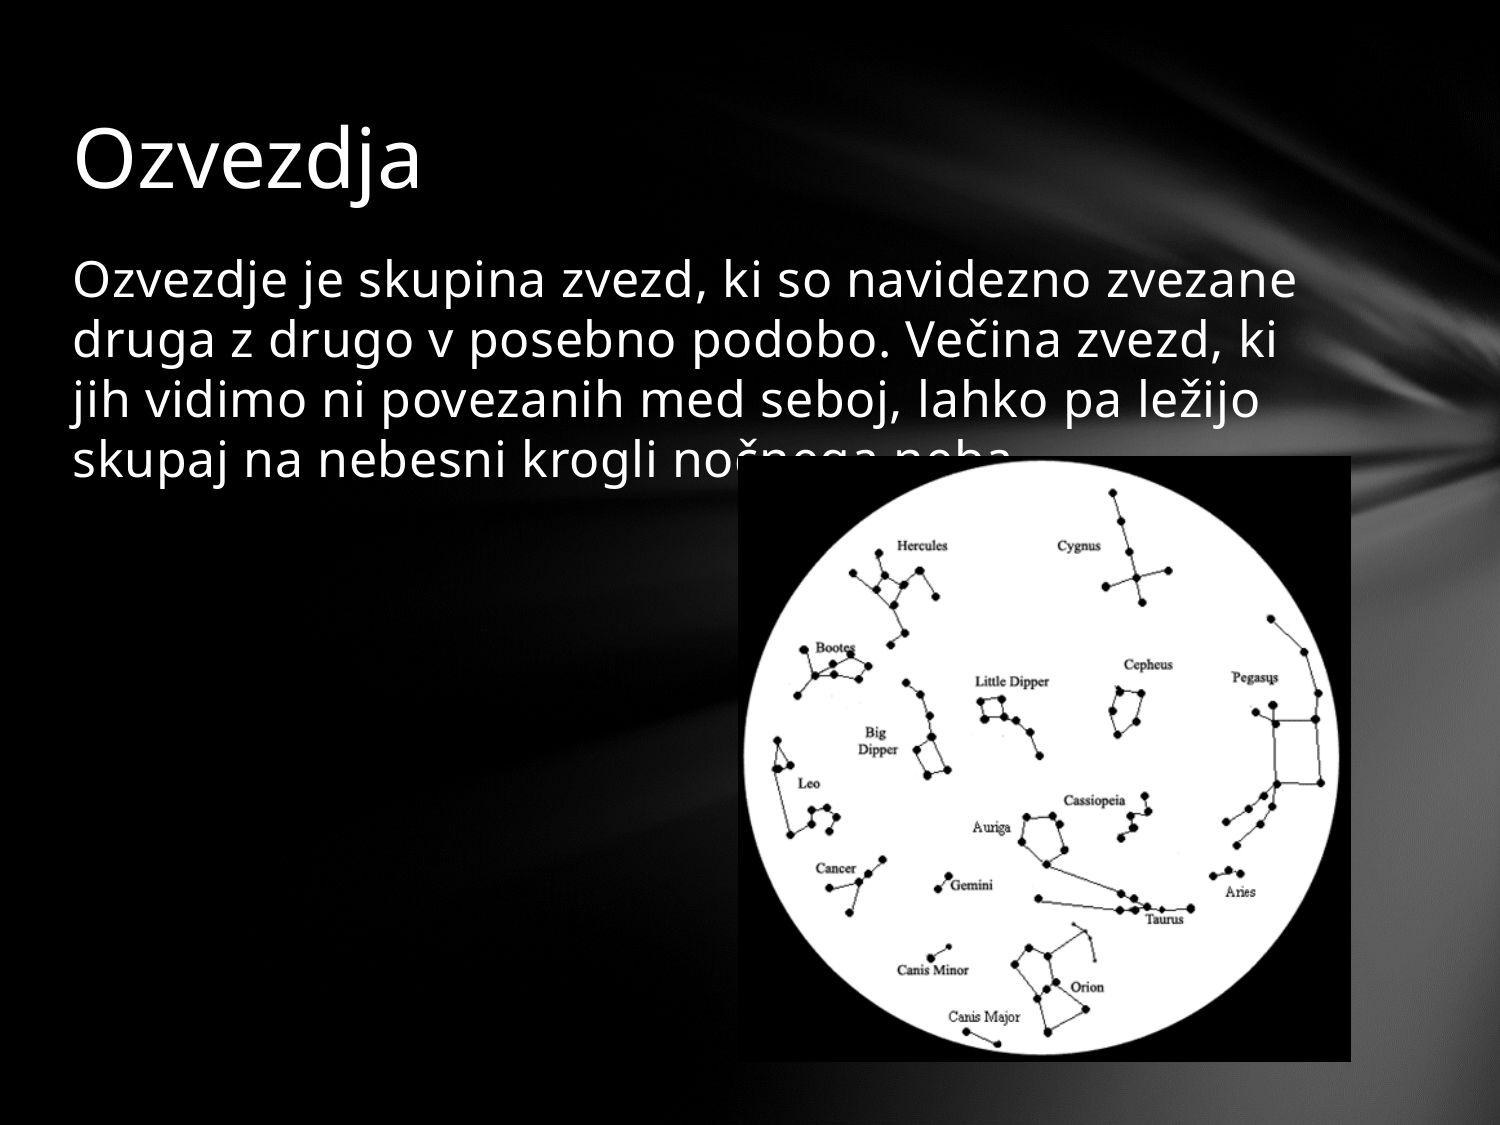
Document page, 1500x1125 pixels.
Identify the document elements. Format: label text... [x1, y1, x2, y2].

title Ozvezdja [57, 37, 1318, 213]
list Ozvezdje je skupina zvezd, ki so navidezno zvezane druga z drugo v posebno podobo. Večina zvezd, ki jih vidimo ni povezanih med seboj, lahko pa ležijo skupaj na nebesni krogli nočnega neba. [57, 240, 1318, 1016]
picture [0, 0, 1500, 1125]
